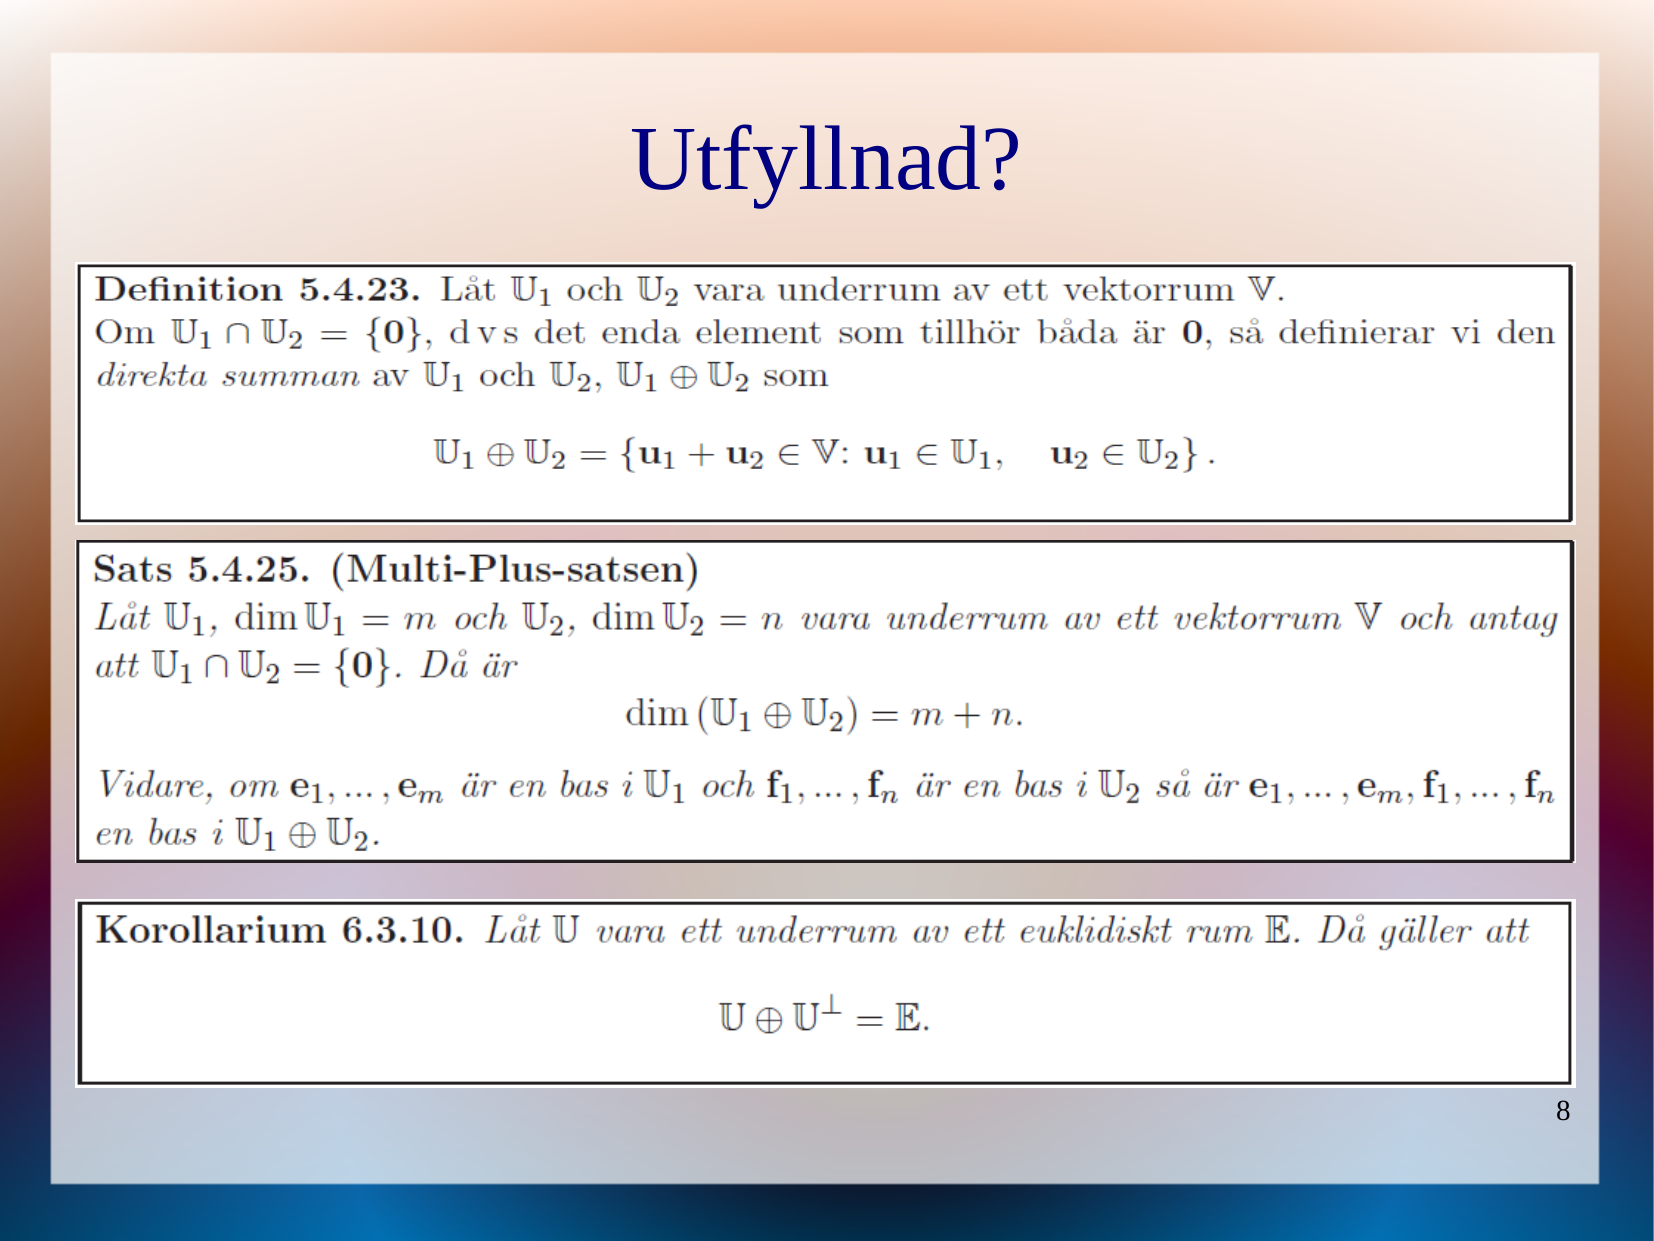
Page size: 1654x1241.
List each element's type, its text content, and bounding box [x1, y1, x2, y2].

title Utfyllnad? [82, 62, 1571, 256]
picture [0, 0, 1654, 1241]
